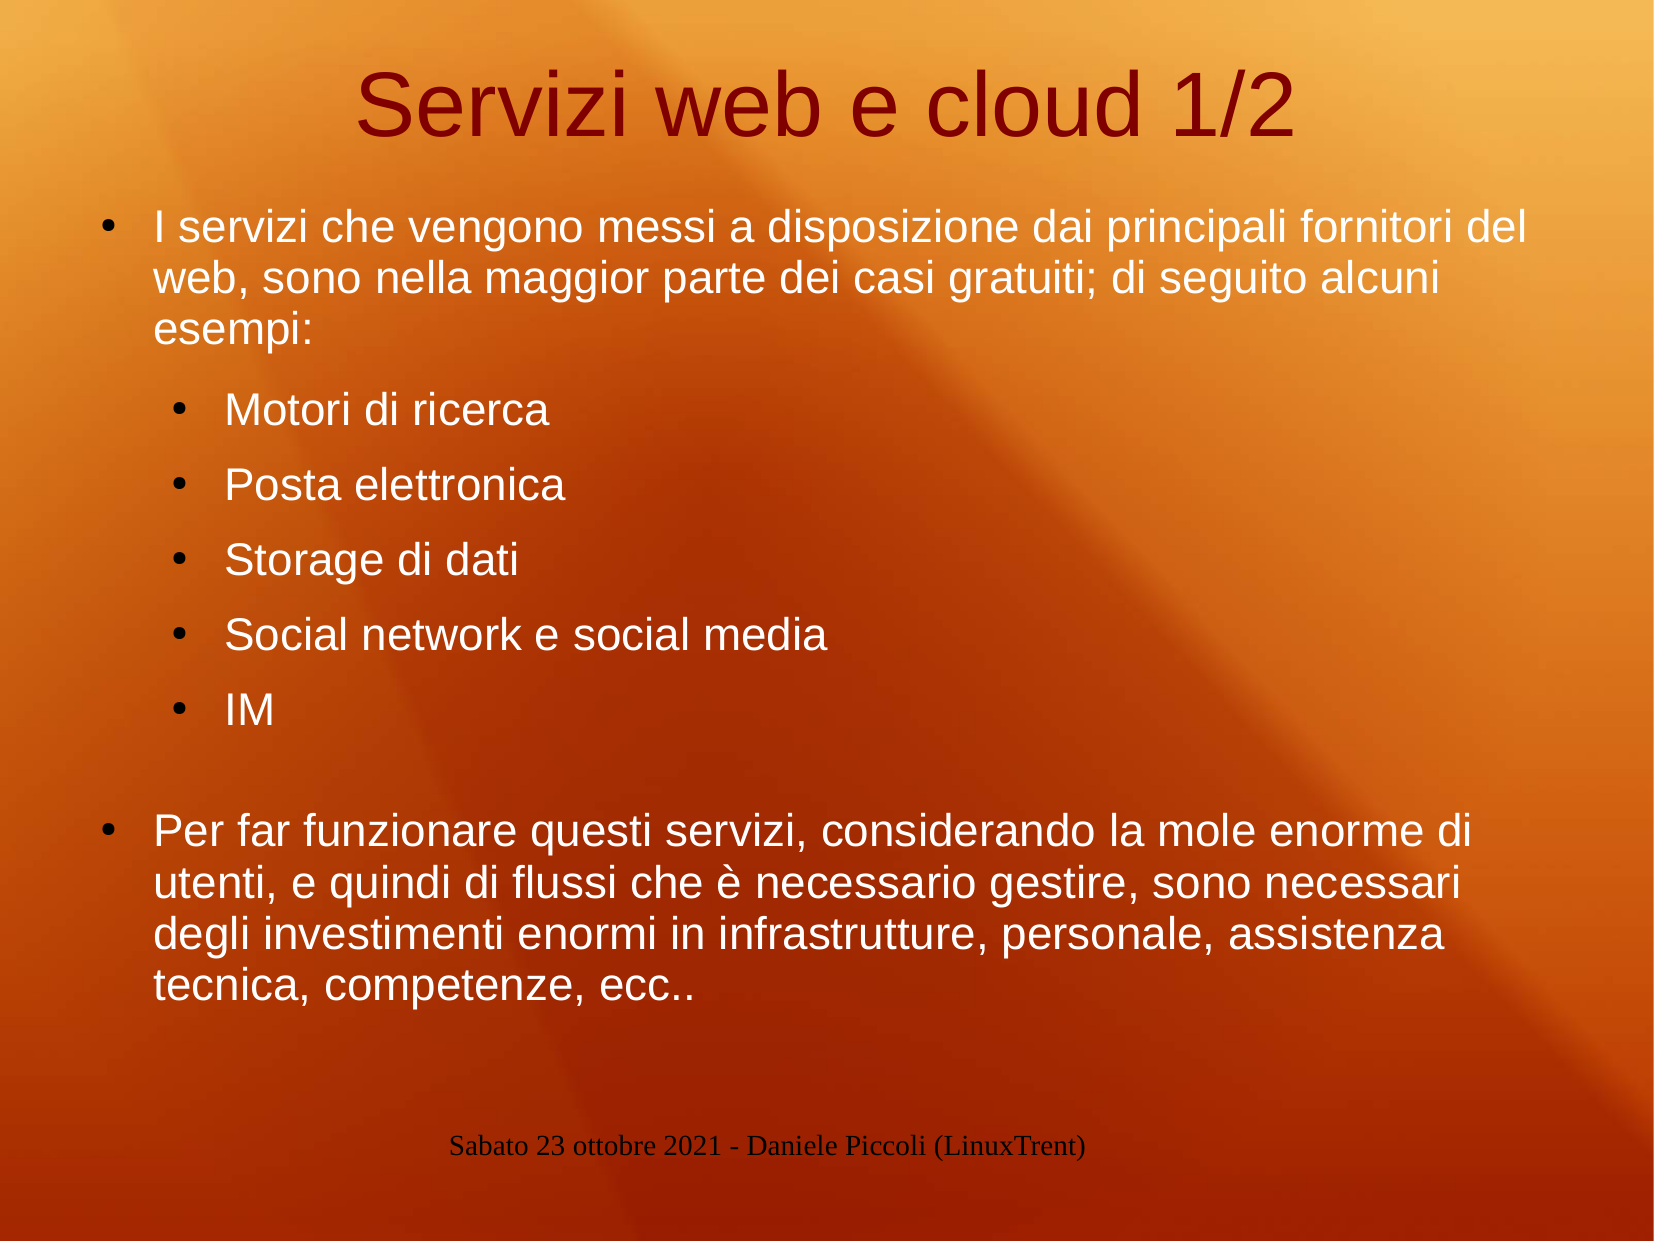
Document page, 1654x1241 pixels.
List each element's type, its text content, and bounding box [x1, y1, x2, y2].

title Servizi web e cloud 1/2 [82, 47, 1571, 162]
picture [0, 0, 1654, 1241]
list I servizi che vengono messi a disposizione dai principali fornitori del web, sono nella maggior parte dei casi gratuiti; di seguito alcuni esempi: Motori di ricerca Posta elettronica Storage di dati Social network e social media IM Per far funzionare questi servizi, considerando la mole enorme di utenti, e quindi di flussi che è necessario gestire, sono necessari degli investimenti enormi in infrastrutture, personale, assistenza tecnica, competenze, ecc.. [82, 200, 1571, 1052]
